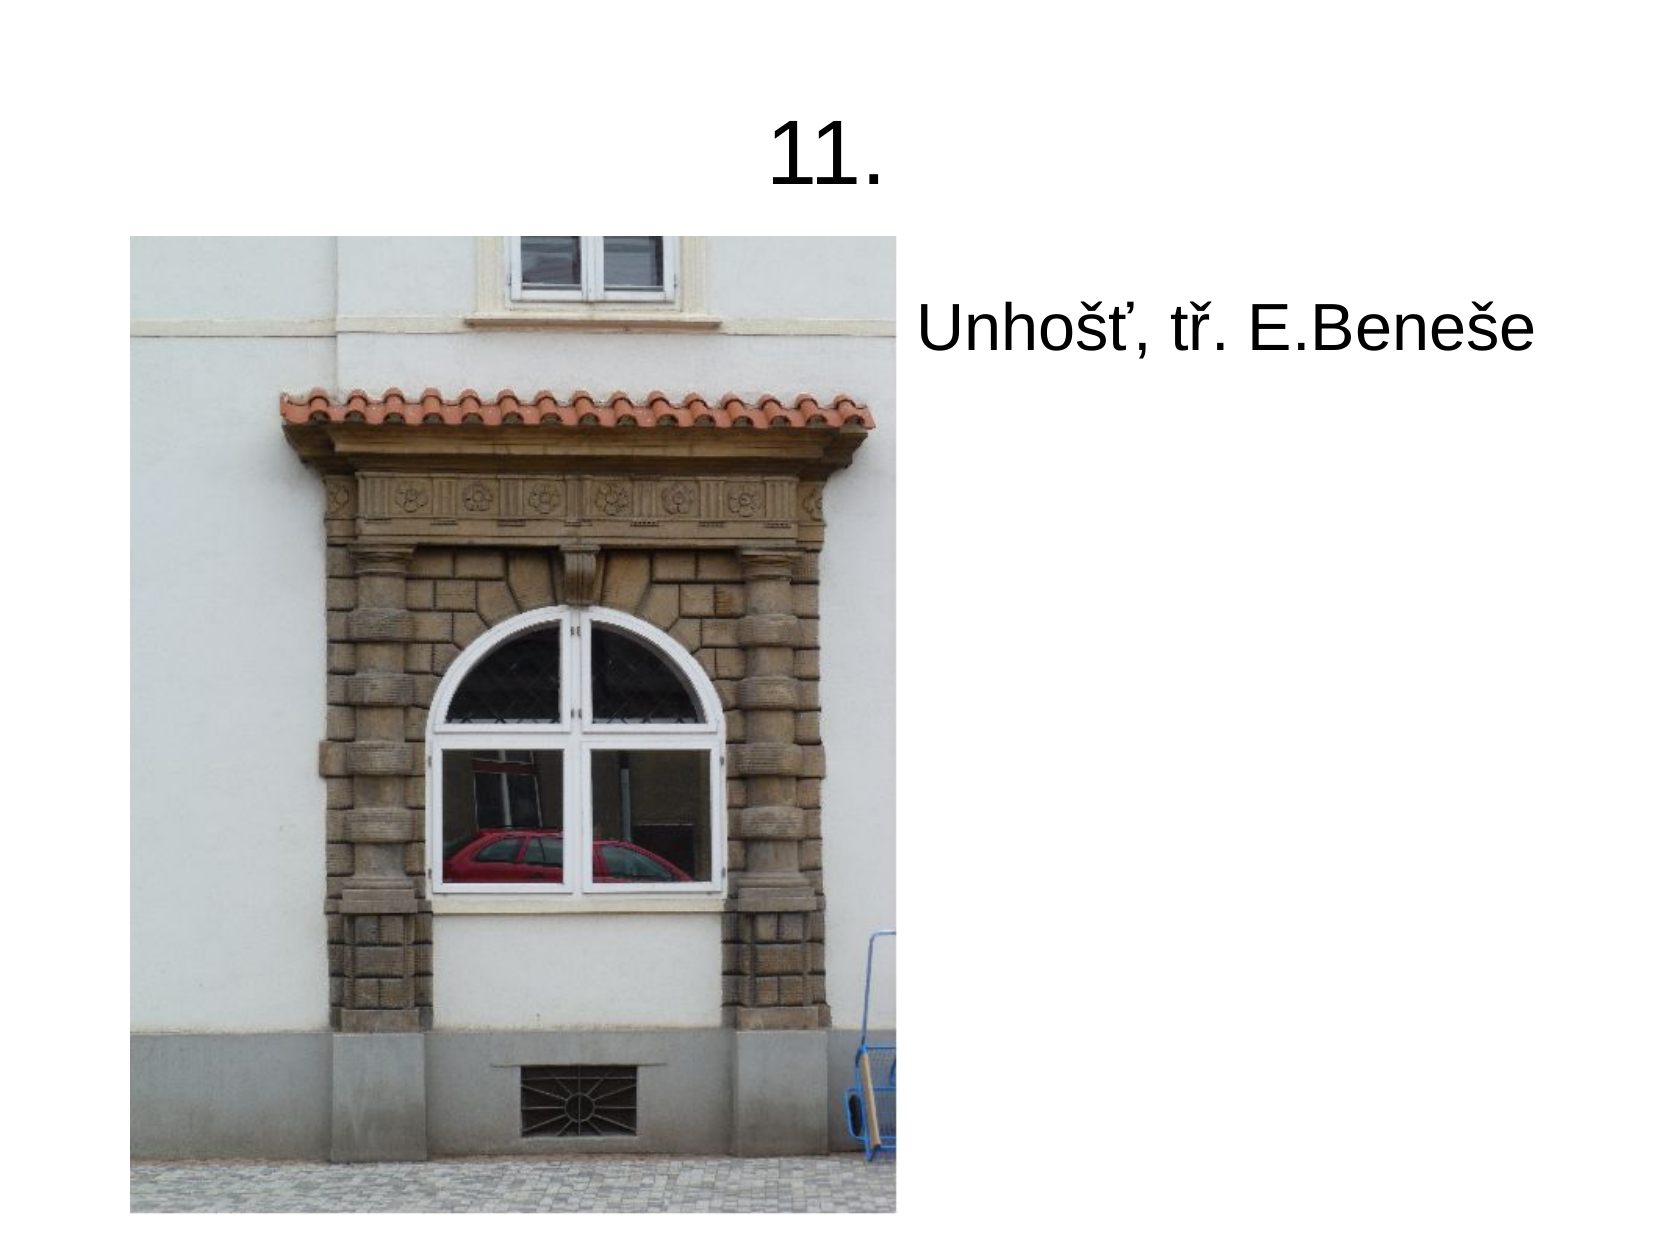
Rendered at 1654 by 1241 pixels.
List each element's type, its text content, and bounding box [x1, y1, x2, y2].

picture [130, 236, 898, 1215]
list Unhošť, tř. E.Beneše [898, 290, 1572, 1109]
title 11. [82, 49, 1571, 257]
